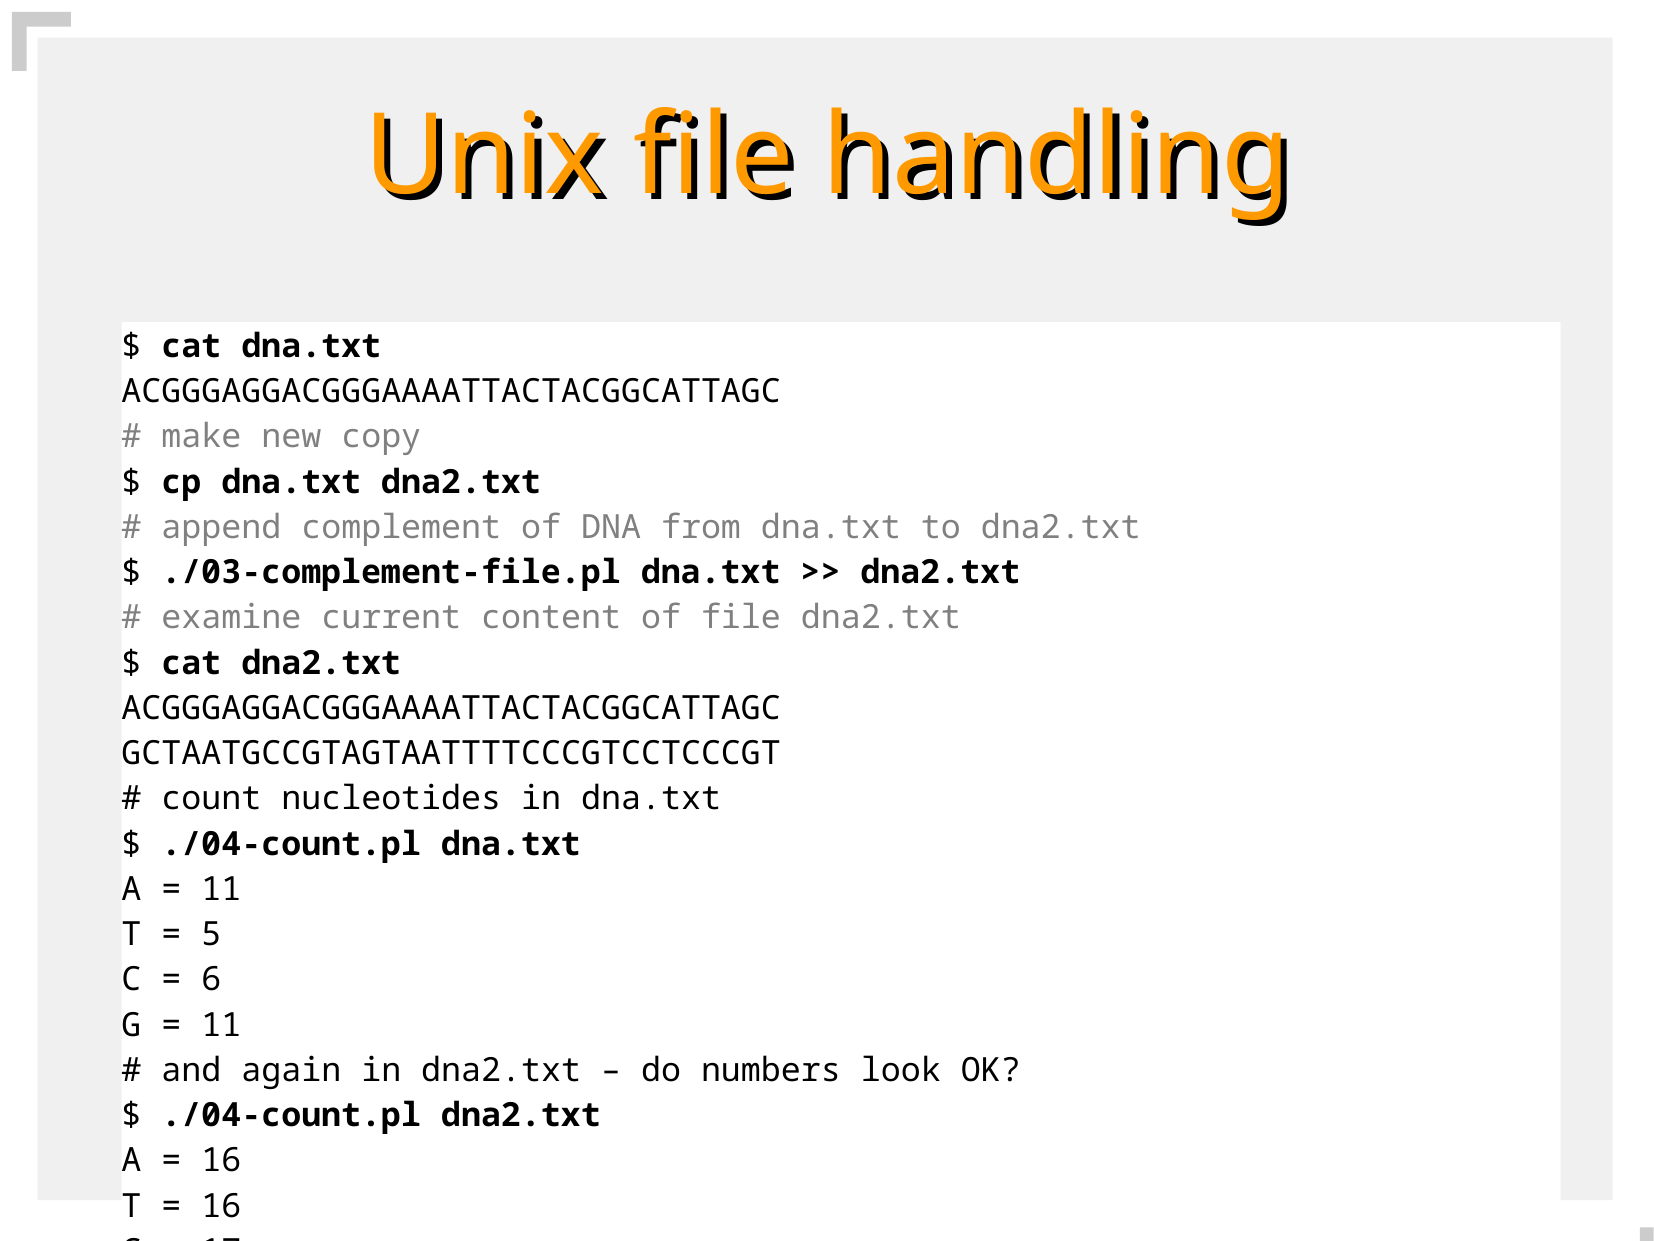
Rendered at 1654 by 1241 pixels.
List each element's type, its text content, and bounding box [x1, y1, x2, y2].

title Unix file handling [121, 46, 1534, 254]
list $ cat dna.txt ACGGGAGGACGGGAAAATTACTACGGCATTAGC # make new copy $ cp dna.txt dna2.txt # append complement of DNA from dna.txt to dna2.txt $ ./03-complement-file.pl dna.txt >> dna2.txt # examine current content of file dna2.txt $ cat dna2.txt ACGGGAGGACGGGAAAATTACTACGGCATTAGC GCTAATGCCGTAGTAATTTTCCCGTCCTCCCGT # count nucleotides in dna.txt $ ./04-count.pl dna.txt A = 11 T = 5 C = 6 G = 11 # and again in dna2.txt – do numbers look OK? $ ./04-count.pl dna2.txt A = 16 T = 16 C = 17 G = 17 [121, 322, 1561, 1148]
